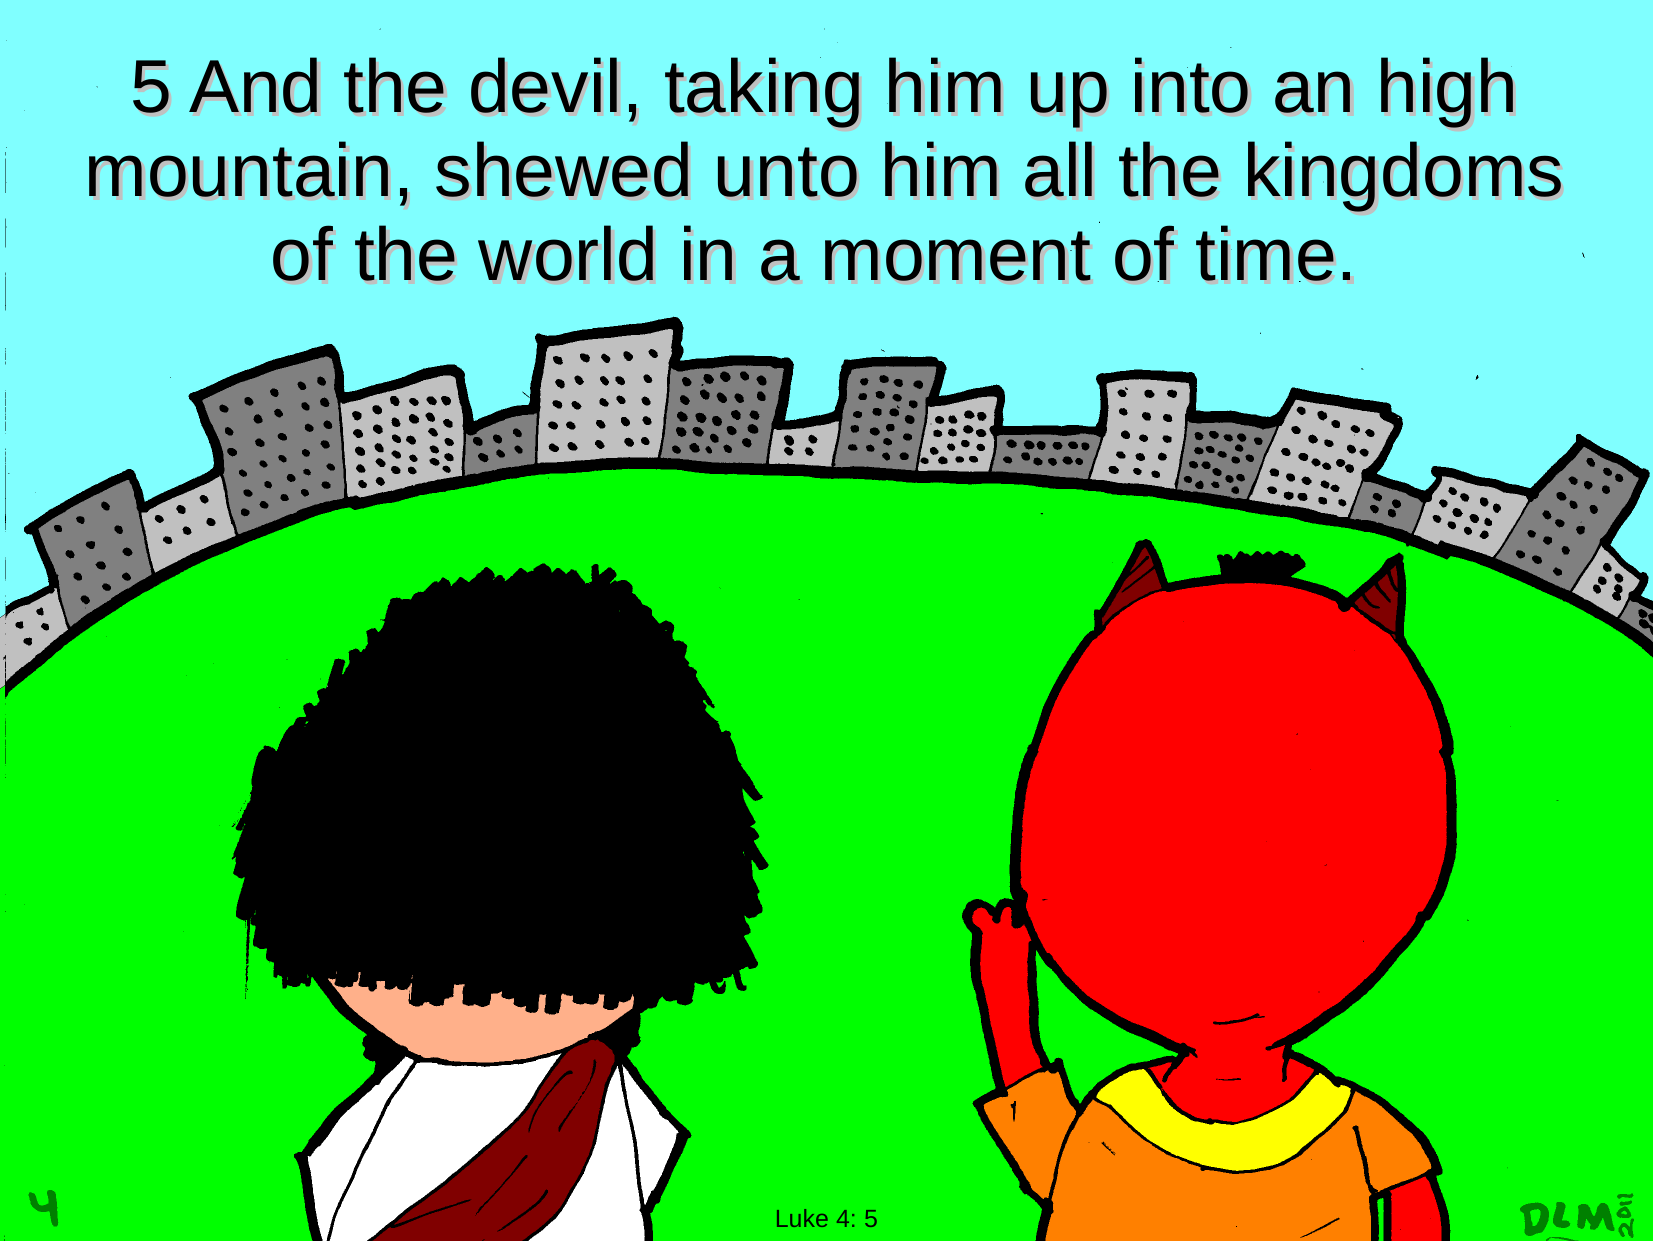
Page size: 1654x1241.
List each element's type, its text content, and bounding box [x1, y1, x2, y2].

picture [0, 0, 1653, 1197]
text_box 5 And the devil, taking him up into an high mountain, shewed unto him all the kingdoms of the world in a moment of time. [37, 37, 1613, 305]
text_box Luke 4: 5 [0, 1197, 1653, 1241]
